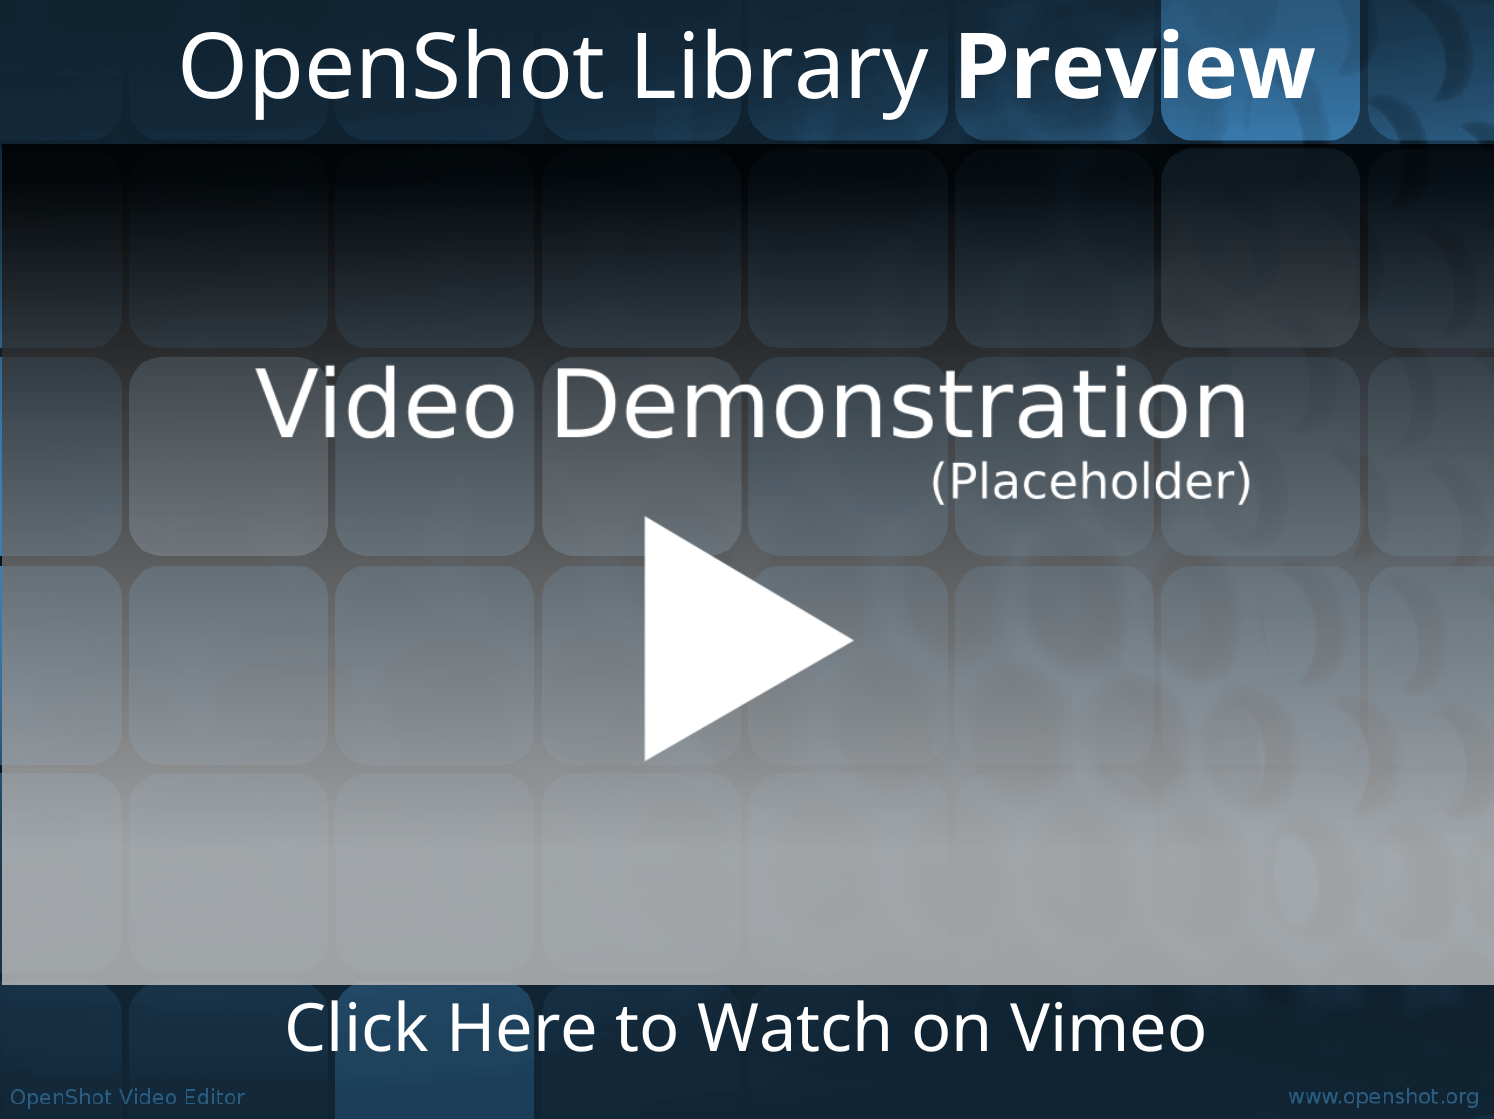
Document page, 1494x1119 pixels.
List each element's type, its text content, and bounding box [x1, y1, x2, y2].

picture [0, 0, 1494, 1119]
title OpenShot Library Preview [74, 0, 1420, 125]
title Click Here to Watch on Vimeo [74, 977, 1420, 1073]
